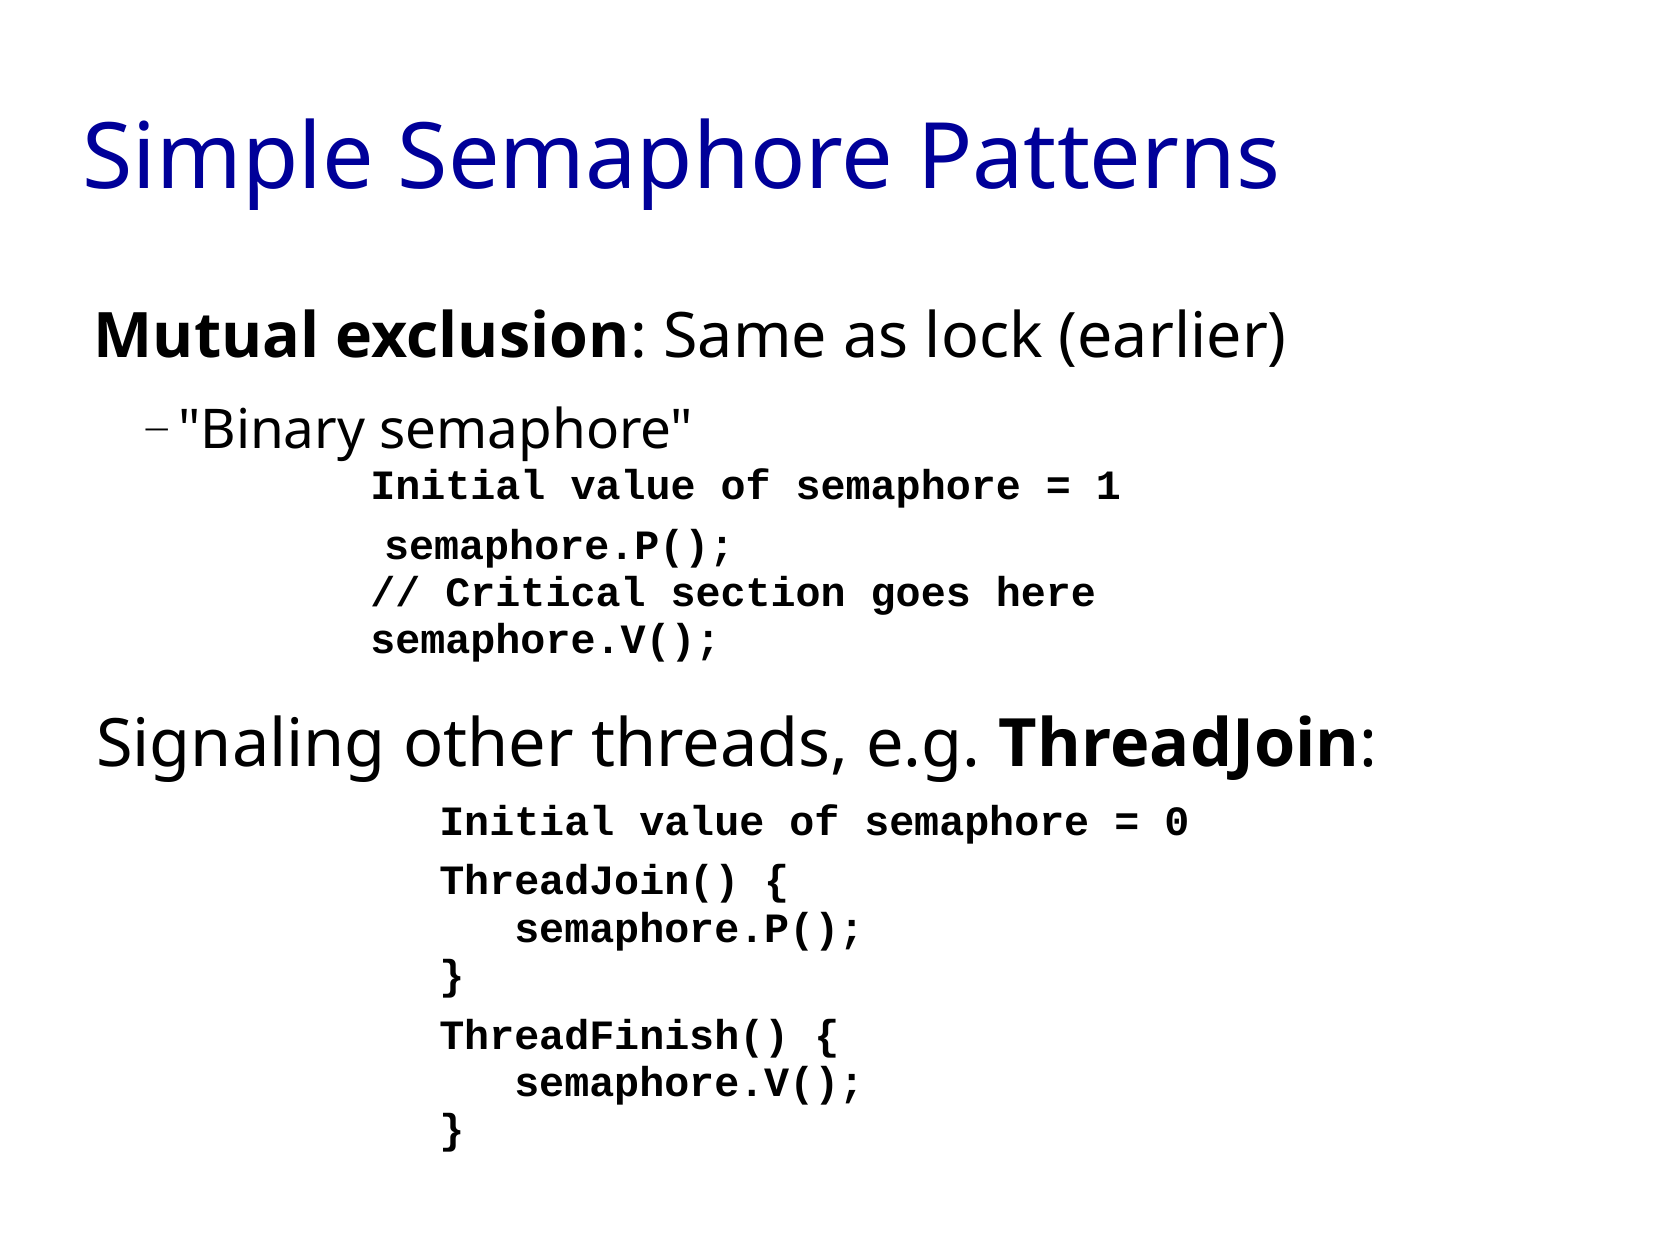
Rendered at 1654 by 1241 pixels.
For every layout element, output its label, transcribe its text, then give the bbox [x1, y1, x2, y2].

list Signaling other threads, e.g. ThreadJoin: [60, 695, 1571, 871]
text_box Initial value of semaphore = 0 ThreadJoin() { semaphore.P(); } ThreadFinish() { semaphore.V(); } [163, 783, 1280, 1169]
text_box Initial value of semaphore = 1 semaphore.P(); // Critical section goes here semaphore.V(); [109, 465, 1456, 676]
list Mutual exclusion: Same as lock (earlier) "Binary semaphore" [60, 290, 1571, 466]
title Simple Semaphore Patterns [82, 49, 1571, 257]
